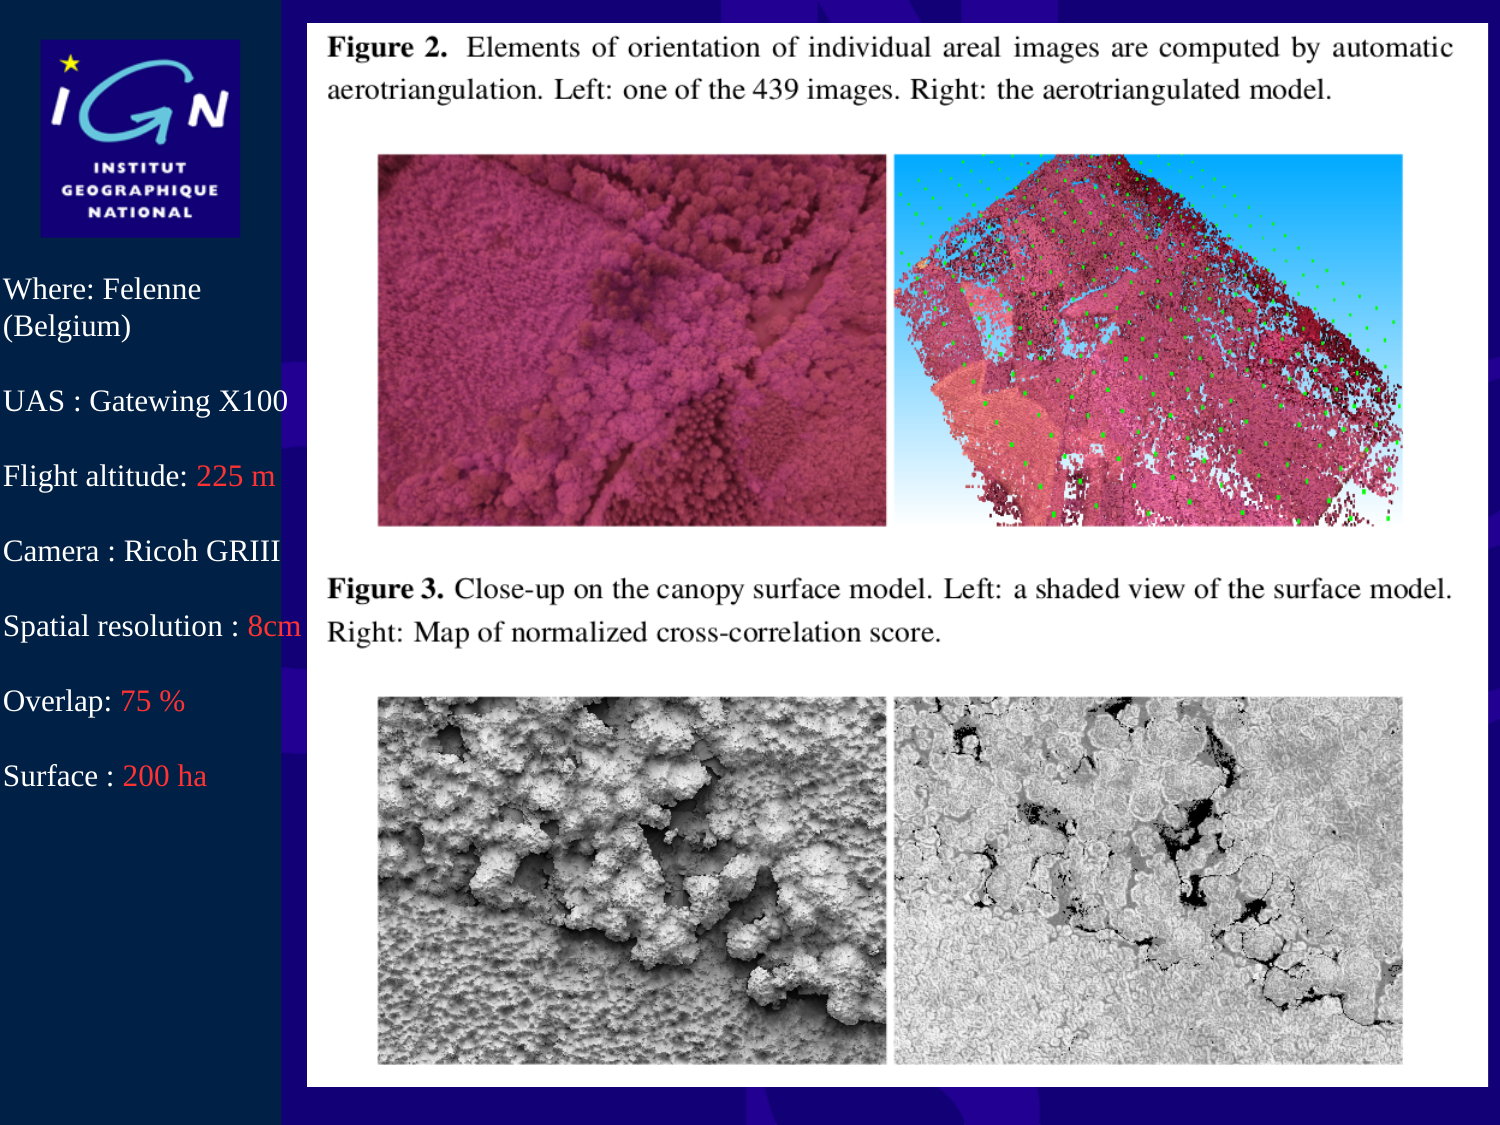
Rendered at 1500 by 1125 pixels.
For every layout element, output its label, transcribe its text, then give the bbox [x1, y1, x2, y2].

text_box Where: Felenne (Belgium) UAS : Gatewing X100 Flight altitude: 225 m Camera : Ricoh GRIII Spatial resolution : 8cm Overlap: 75 % Surface : 200 ha [0, 260, 390, 800]
picture [0, 0, 1500, 1125]
